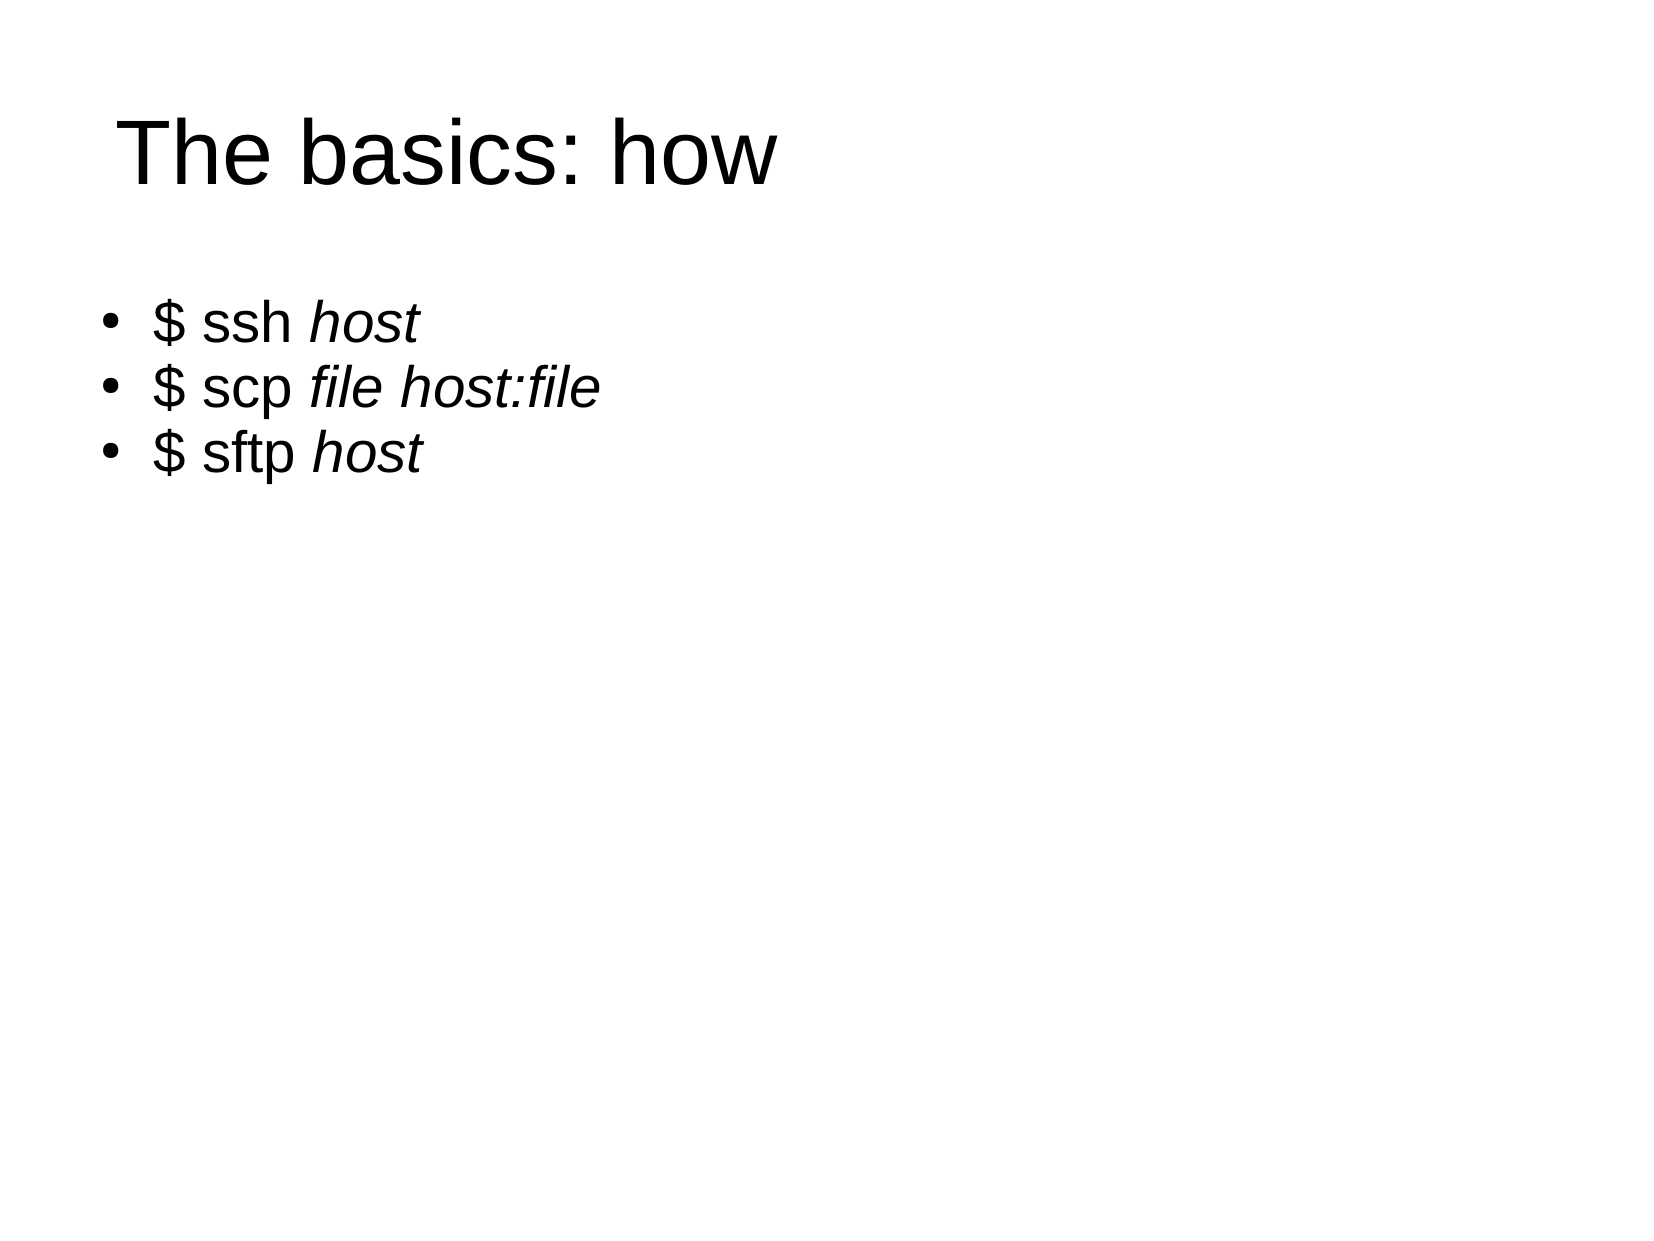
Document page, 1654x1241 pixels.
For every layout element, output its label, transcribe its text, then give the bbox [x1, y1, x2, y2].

list $ ssh host $ scp file host:file $ sftp host [82, 290, 1571, 1109]
title The basics: how [82, 49, 1571, 257]
